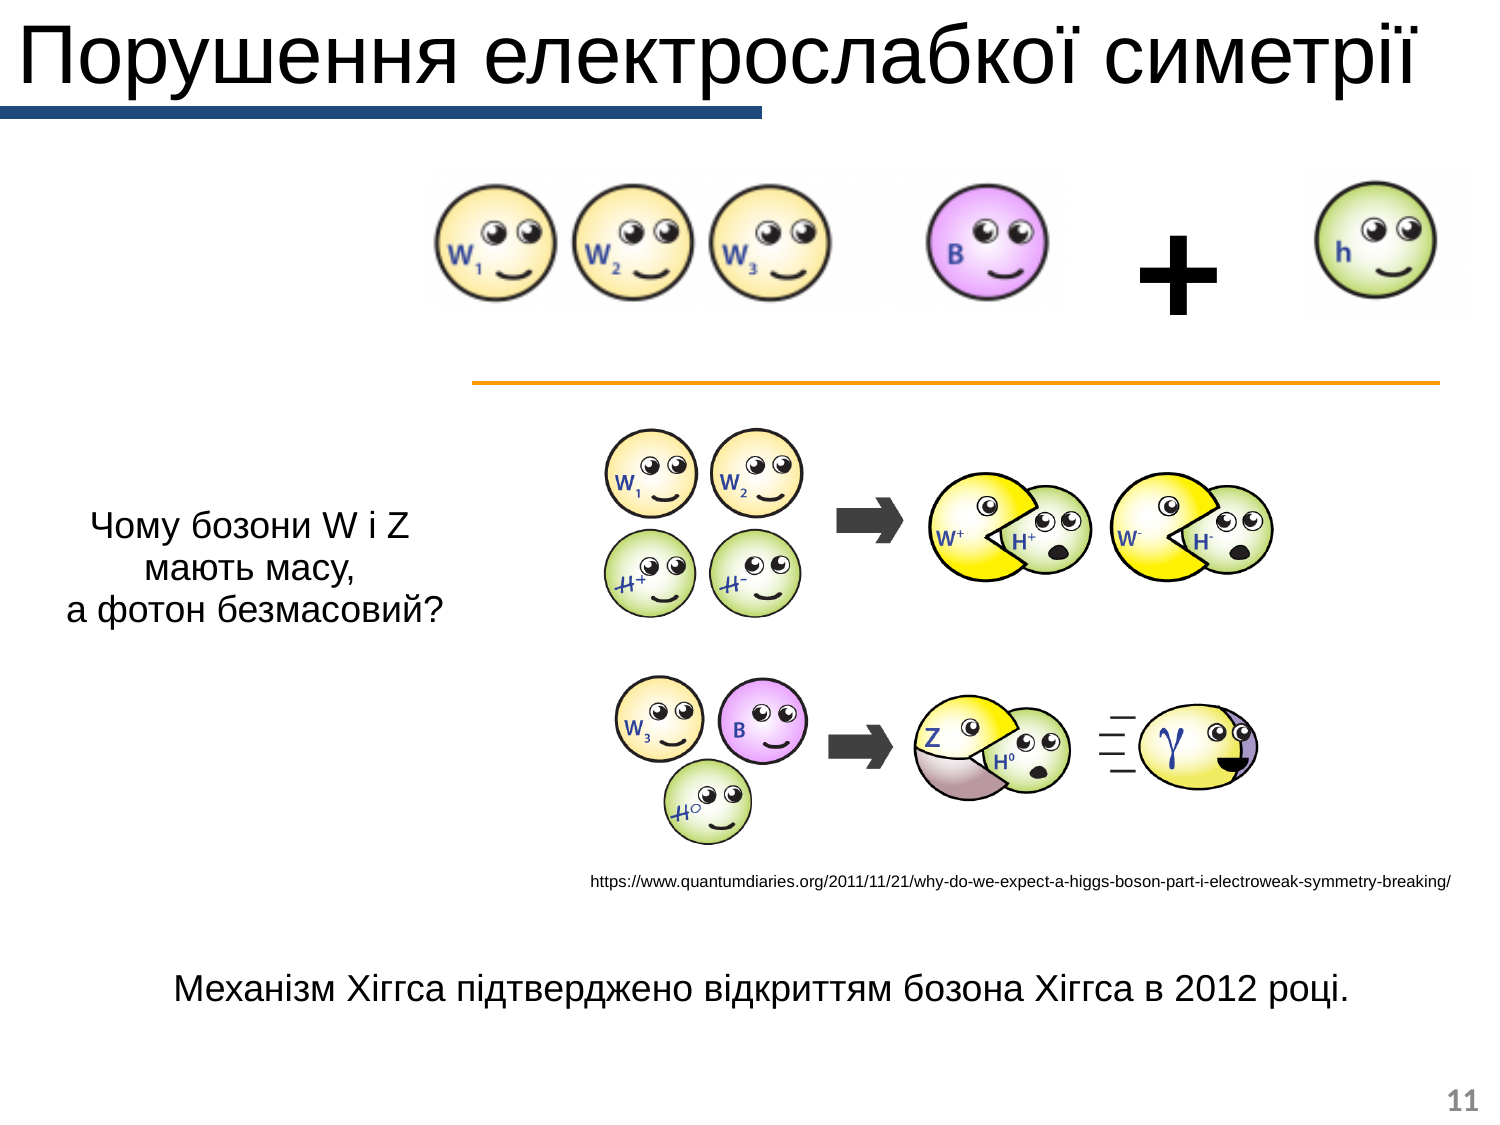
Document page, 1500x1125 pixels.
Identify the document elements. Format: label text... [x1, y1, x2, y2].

picture [1302, 171, 1470, 322]
text_box + [1122, 154, 1235, 369]
text_box Чому бозони W і Z мають масу, а фотон безмасовий? [51, 497, 460, 639]
picture [428, 170, 1067, 312]
picture [598, 419, 1286, 631]
text_box https://www.quantumdiaries.org/2011/11/21/why-do-we-expect-a-higgs-boson-part-i-electroweak-symmetry-breaking/ [575, 863, 1468, 899]
text_box <number> [1423, 1079, 1495, 1118]
picture [605, 668, 1267, 850]
text_box Порушення електрослабкої симетрії [2, 0, 1435, 109]
text_box Механізм Хіггса підтверджено відкриттям бозона Хіггса в 2012 році. [158, 960, 1366, 1017]
